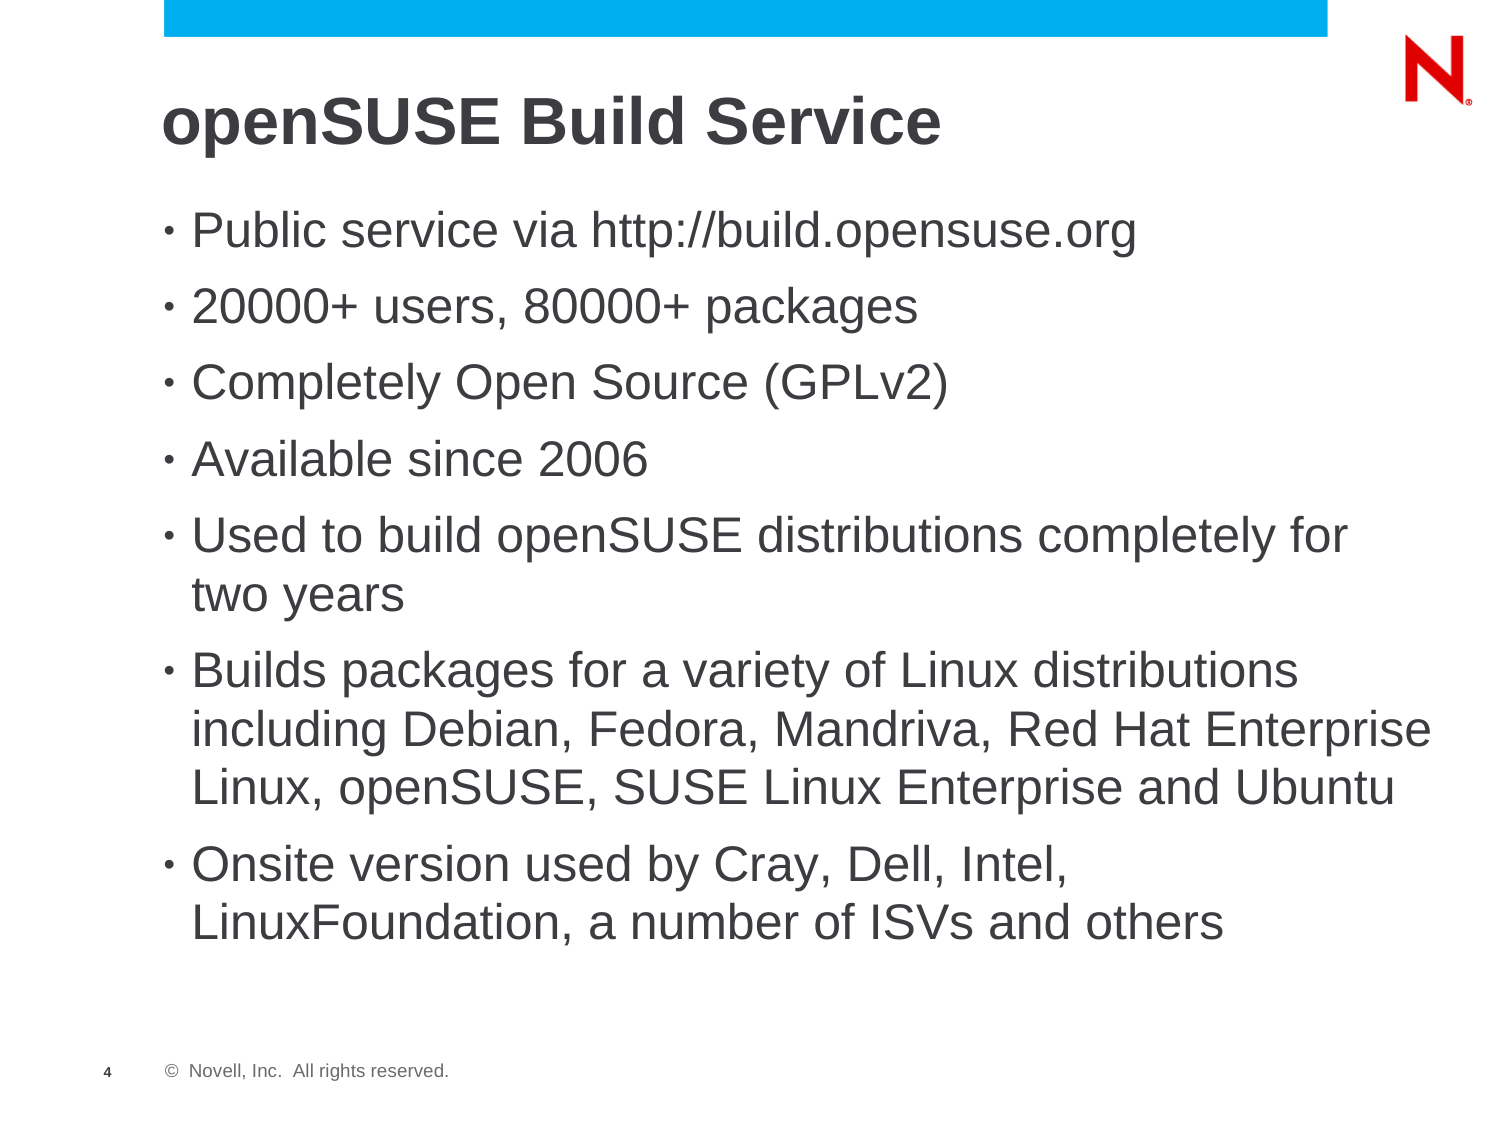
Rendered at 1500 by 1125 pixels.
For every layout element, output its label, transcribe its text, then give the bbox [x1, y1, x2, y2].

title openSUSE Build Service [161, 41, 1383, 205]
list Public service via http://build.opensuse.org 20000+ users, 80000+ packages Completely Open Source (GPLv2) Available since 2006 Used to build openSUSE distributions completely for two years Builds packages for a variety of Linux distributions including Debian, Fedora, Mandriva, Red Hat Enterprise Linux, openSUSE, SUSE Linux Enterprise and Ubuntu Onsite version used by Cray, Dell, Intel, LinuxFoundation, a number of ISVs and others [163, 199, 1437, 1026]
picture [1403, 32, 1473, 107]
